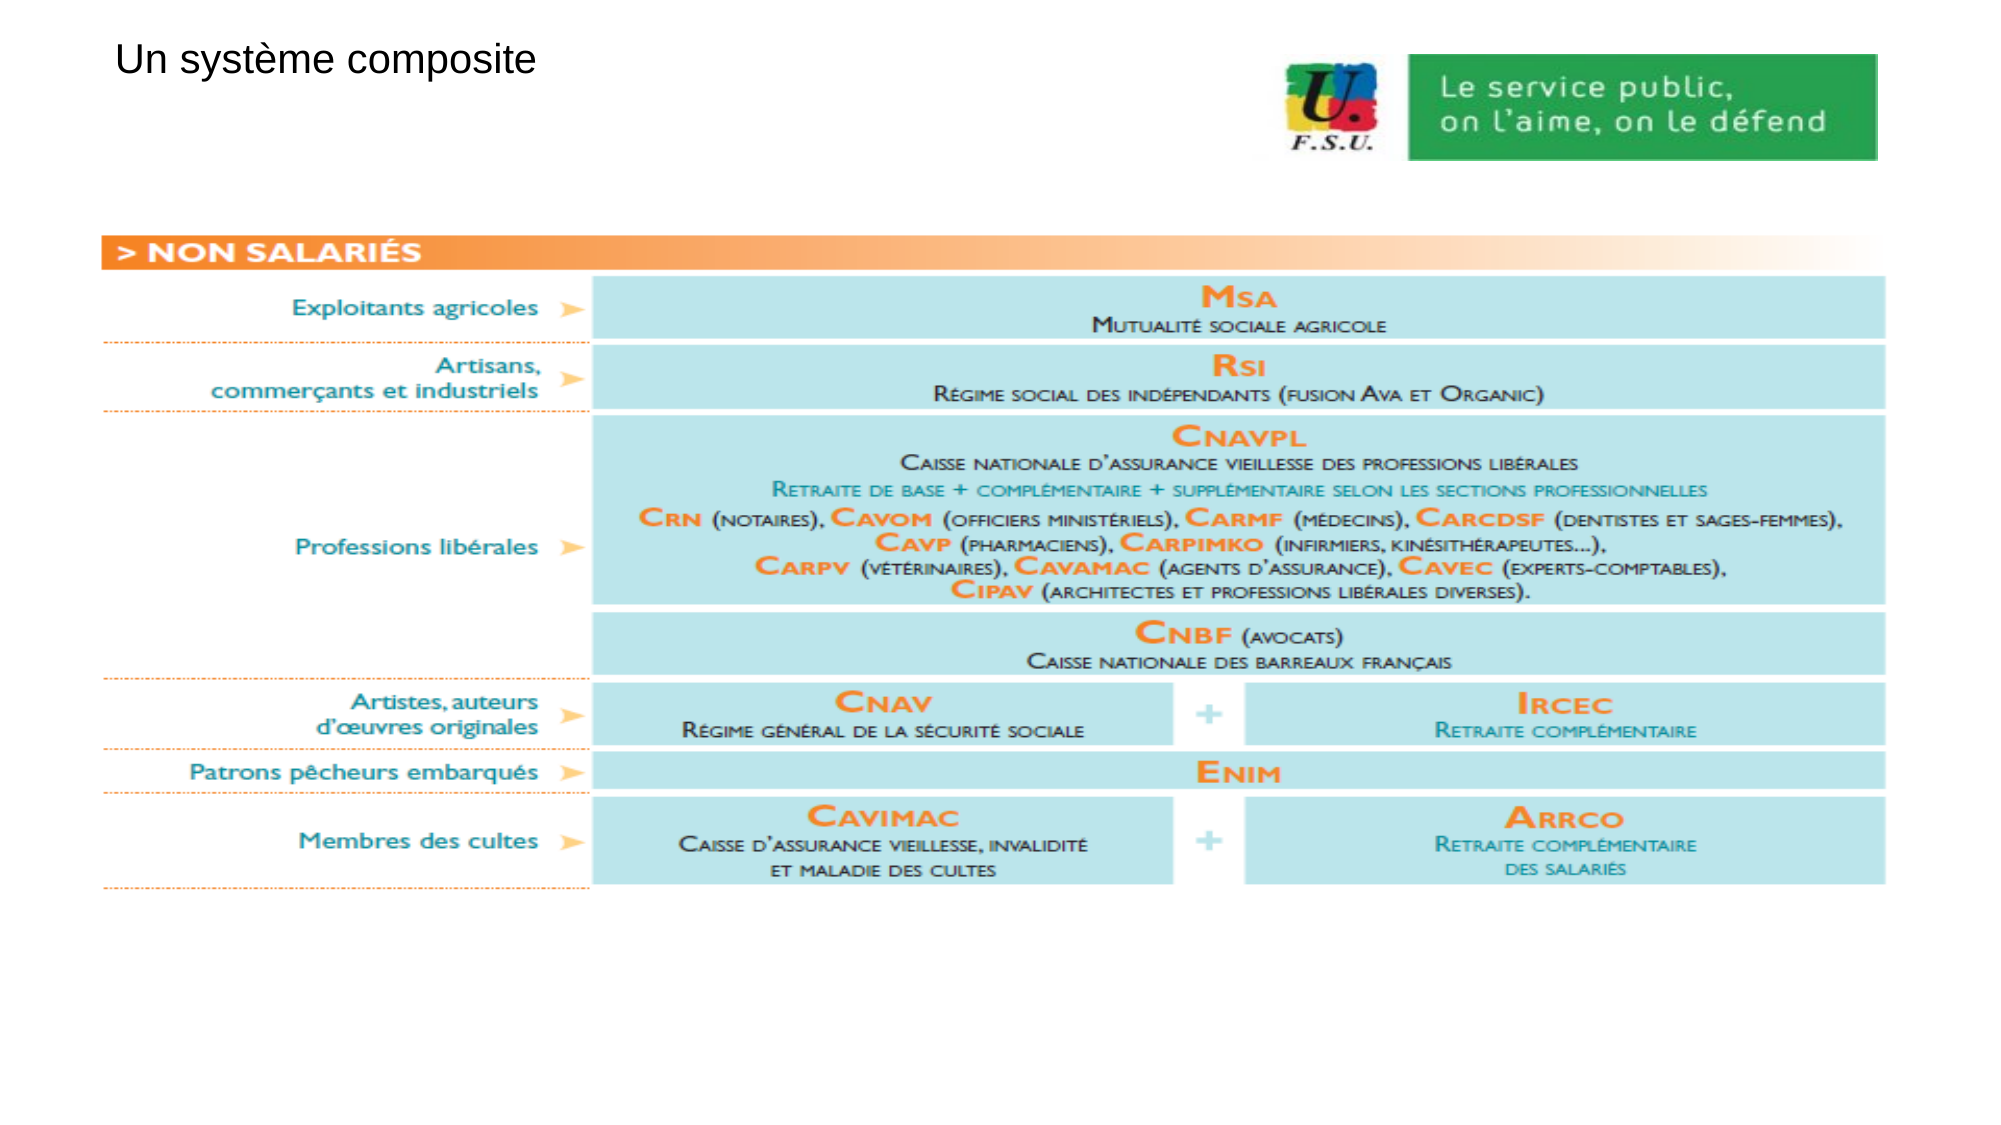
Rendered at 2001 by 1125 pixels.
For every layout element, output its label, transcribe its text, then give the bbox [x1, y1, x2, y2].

title Un système composite [99, 24, 1253, 188]
picture [1252, 54, 1878, 161]
picture [98, 231, 1901, 894]
